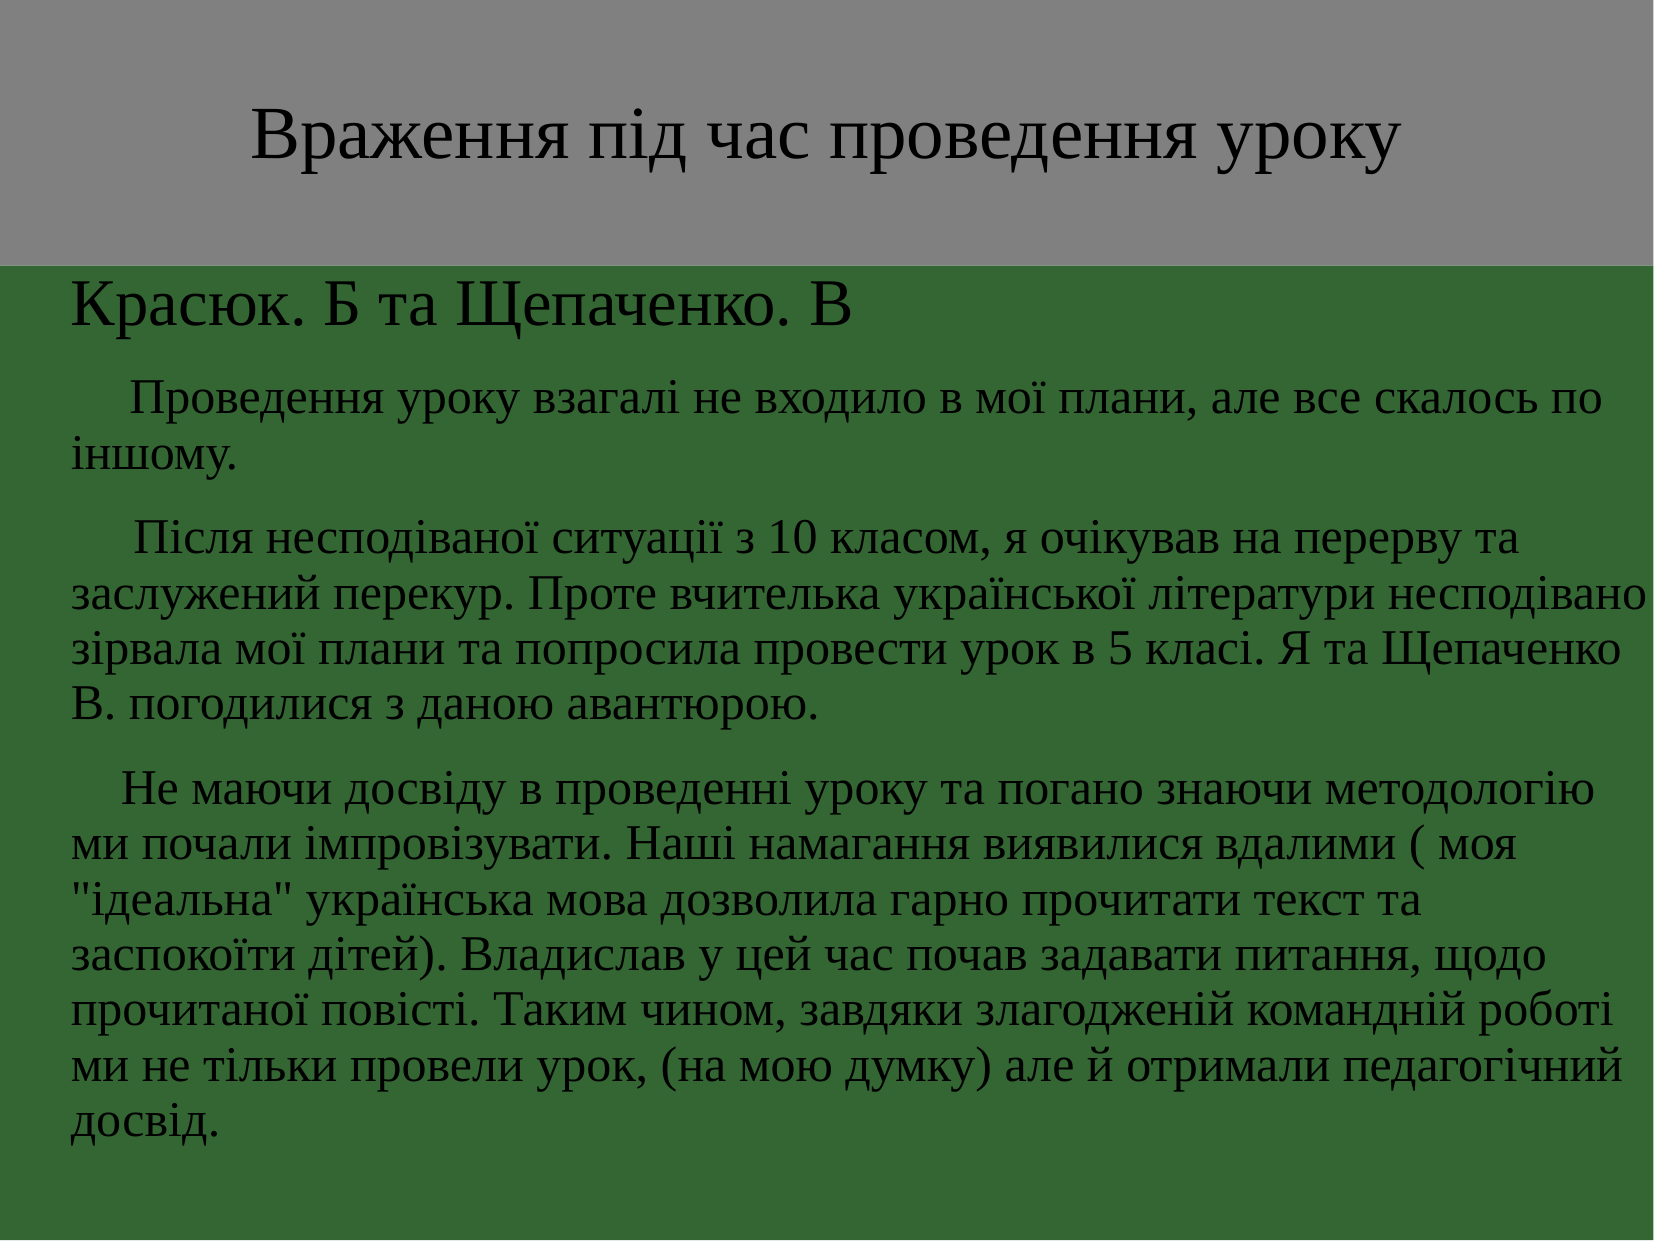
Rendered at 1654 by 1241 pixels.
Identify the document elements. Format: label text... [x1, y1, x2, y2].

list Красюк. Б та Щепаченко. В Проведення уроку взагалі не входило в мої плани, але все скалось по іншому. Після несподіваної ситуації з 10 класом, я очікував на перерву та заслужений перекур. Проте вчителька української літератури несподівано зірвала мої плани та попросила провести урок в 5 класі. Я та Щепаченко В. погодилися з даною авантюрою. Не маючи досвіду в проведенні уроку та погано знаючи методологію ми почали імпровізувати. Наші намагання виявилися вдалими ( моя "ідеальна" українська мова дозволила гарно прочитати текст та заспокоїти дітей). Владислав у цей час почав задавати питання, щодо прочитаної повісті. Таким чином, завдяки злагодженій командній роботі ми не тільки провели урок, (на мою думку) але й отримали педагогічний досвід. [0, 265, 1654, 1241]
title Враження під час проведення уроку [0, 0, 1654, 265]
